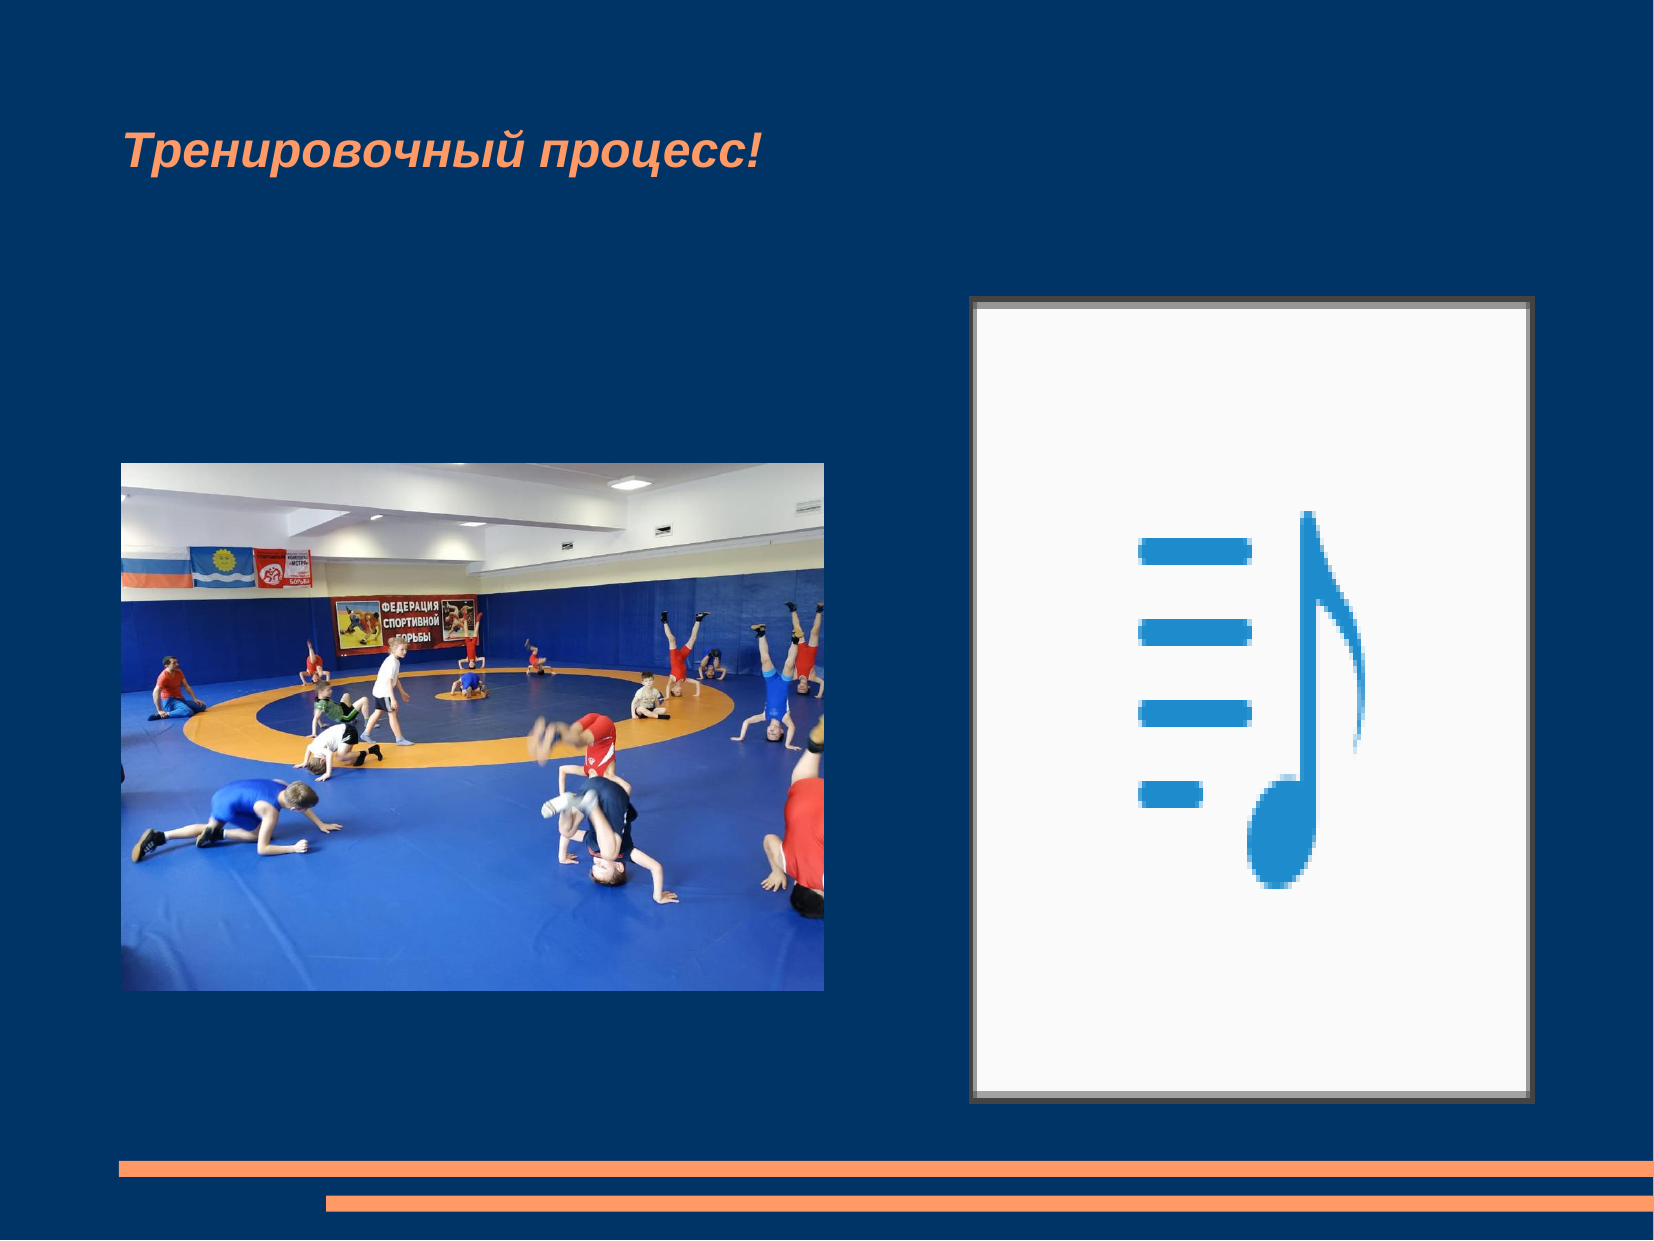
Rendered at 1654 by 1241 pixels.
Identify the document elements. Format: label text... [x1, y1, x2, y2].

title Тренировочный процесс! [121, 46, 1534, 254]
text_box [968, 295, 1536, 1106]
picture [121, 463, 824, 991]
